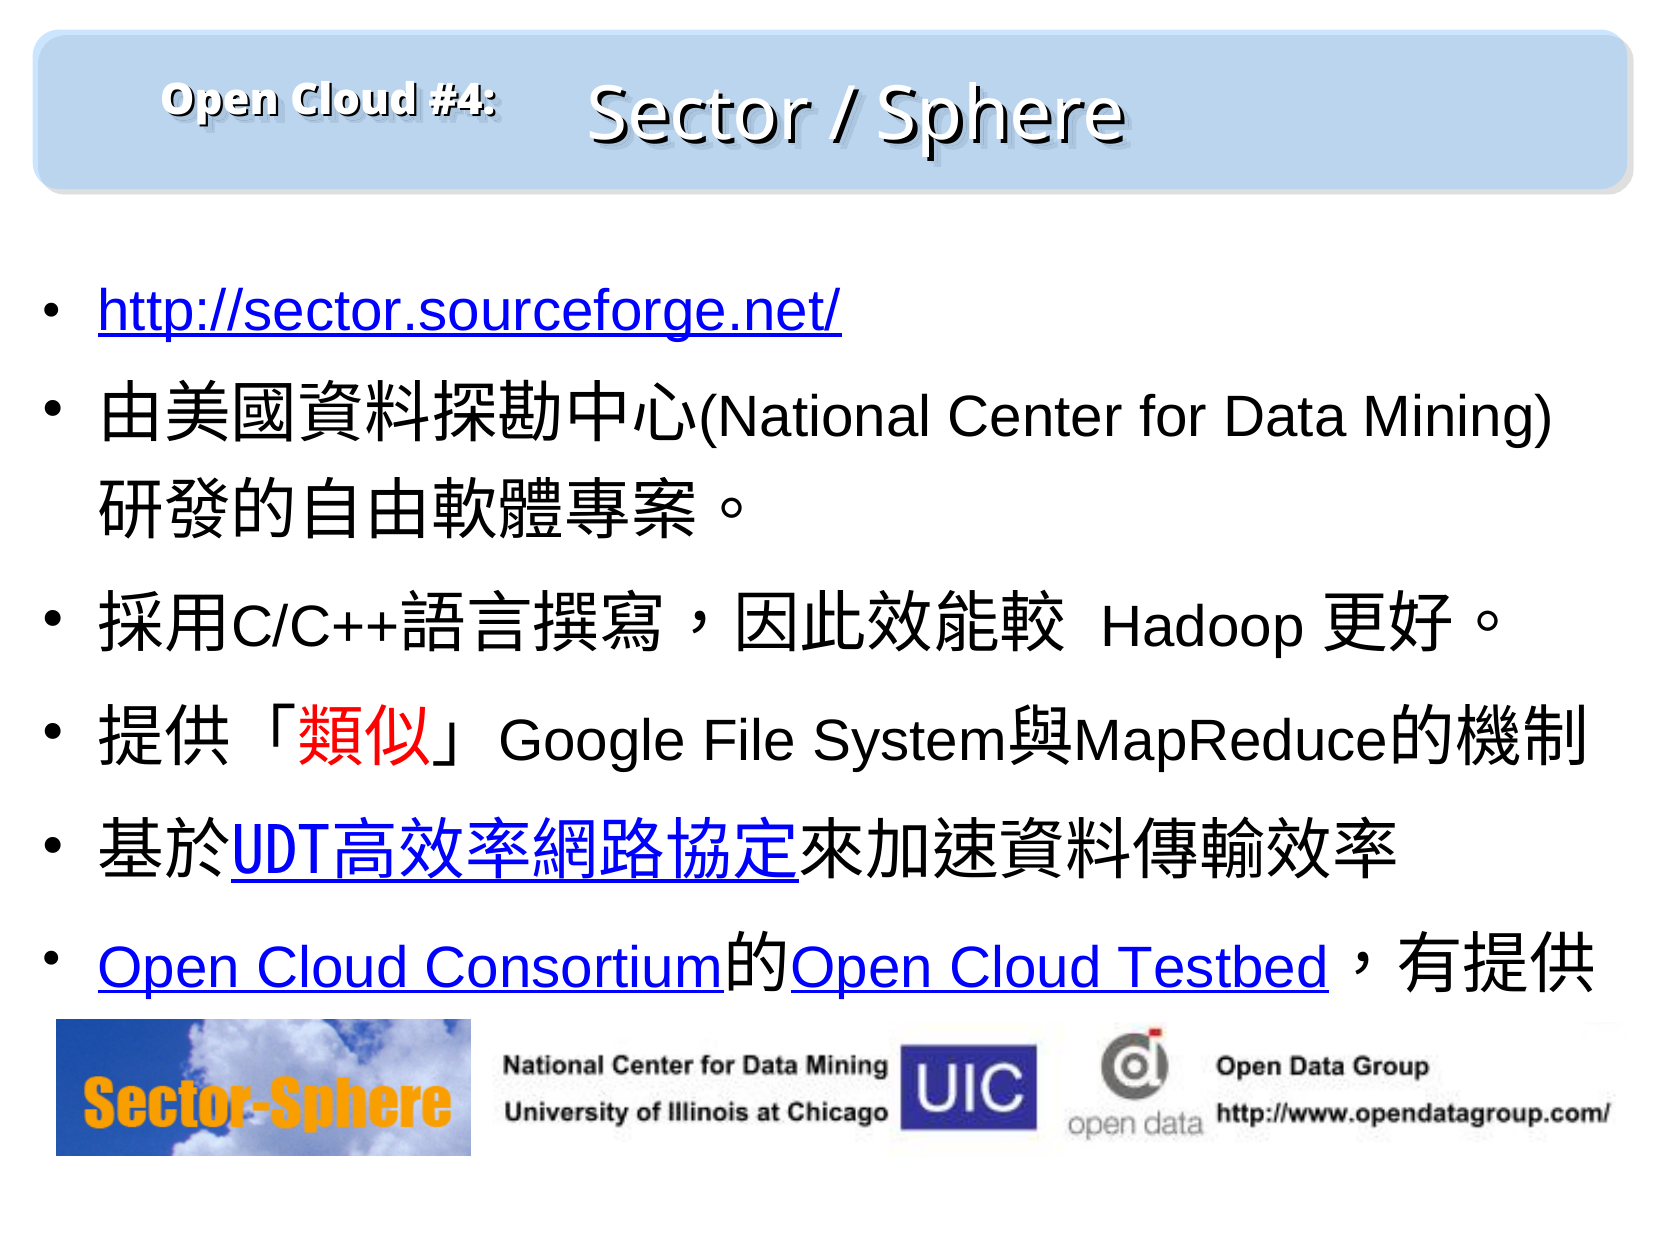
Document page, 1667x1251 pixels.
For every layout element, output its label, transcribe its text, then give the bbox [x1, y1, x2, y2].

picture [56, 1019, 471, 1156]
list http://sector.sourceforge.net/ 由美國資料探勘中心(National Center for Data Mining)研發的自由軟體專案。 採用C/C++語言撰寫，因此效能較 Hadoop 更好。 提供「類似」Google File System與MapReduce的機制 基於UDT高效率網路協定來加速資料傳輸效率 Open Cloud Consortium的Open Cloud Testbed，有提供測試環境，並開發了MalStone效能評比軟體。 [41, 277, 1607, 1046]
text_box Open Cloud #4: Sector / Sphere [32, 29, 1628, 190]
picture [476, 1021, 1629, 1158]
